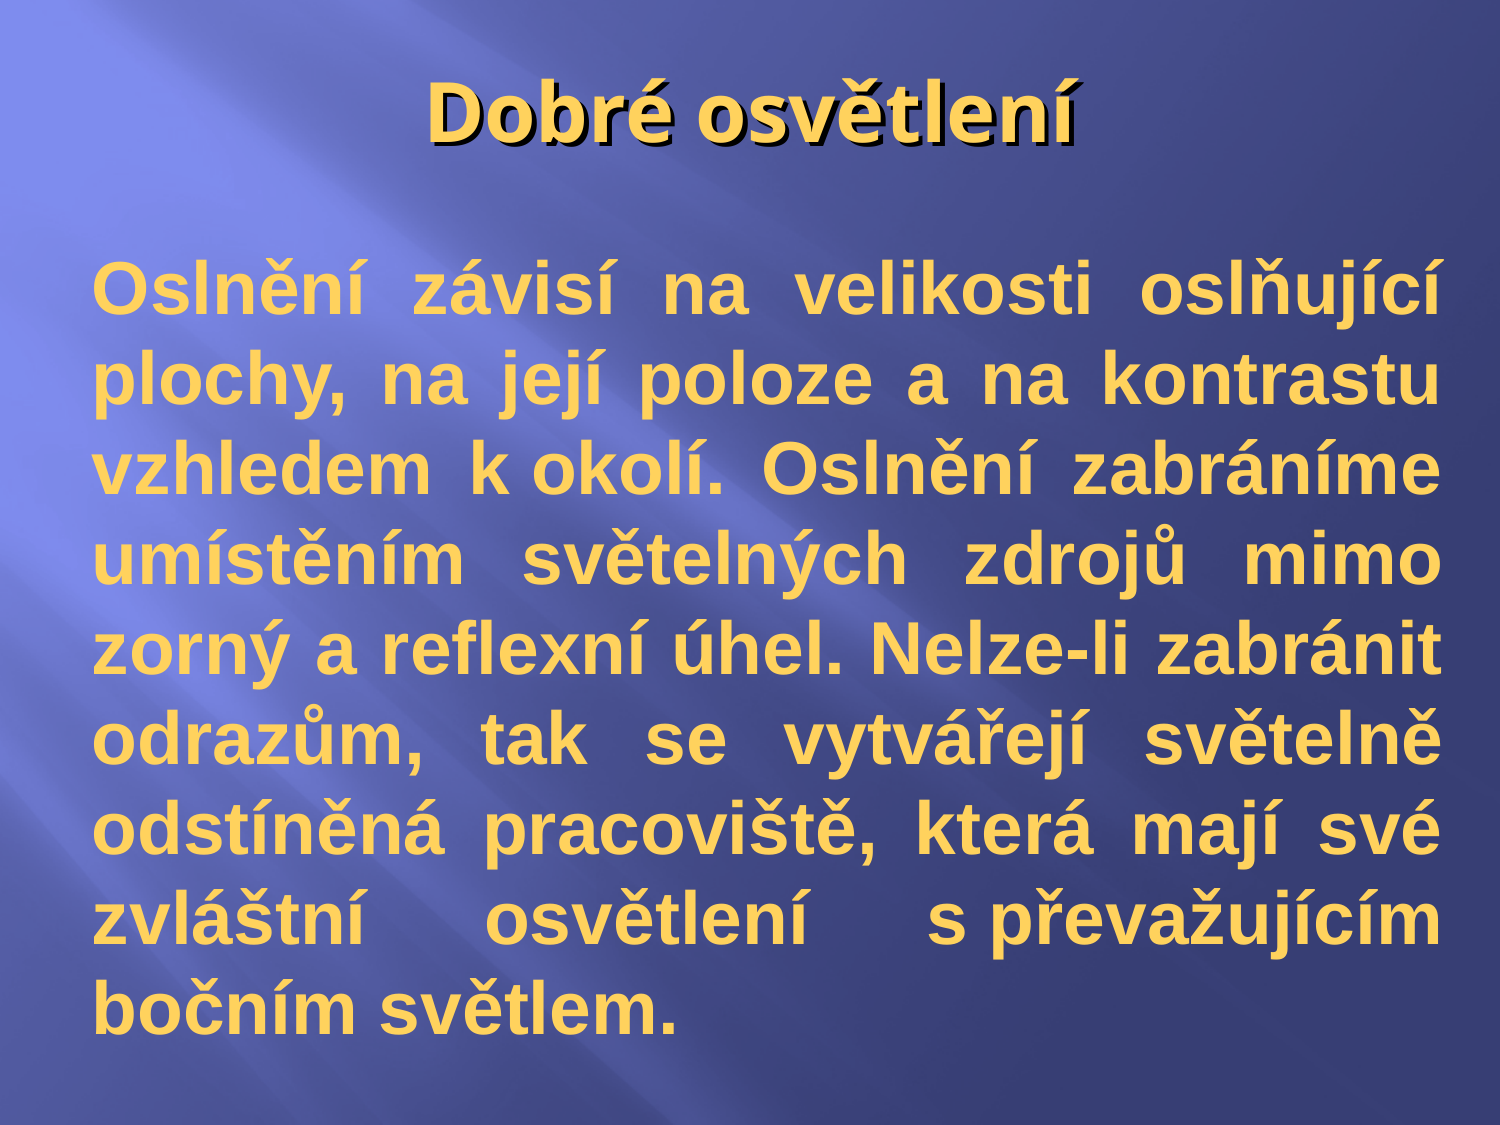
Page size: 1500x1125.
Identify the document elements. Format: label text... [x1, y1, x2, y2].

title Dobré osvětlení [75, 45, 1426, 173]
text_box Oslnění závisí na velikosti oslňující plochy, na její poloze a na kontrastu vzhledem k okolí. Oslnění zabráníme umístěním světelných zdrojů mimo zorný a reflexní úhel. Nelze-li zabránit odrazům, tak se vytvářejí světelně odstíněná pracoviště, která mají své zvláštní osvětlení s převažujícím bočním světlem. [76, 231, 1459, 1047]
